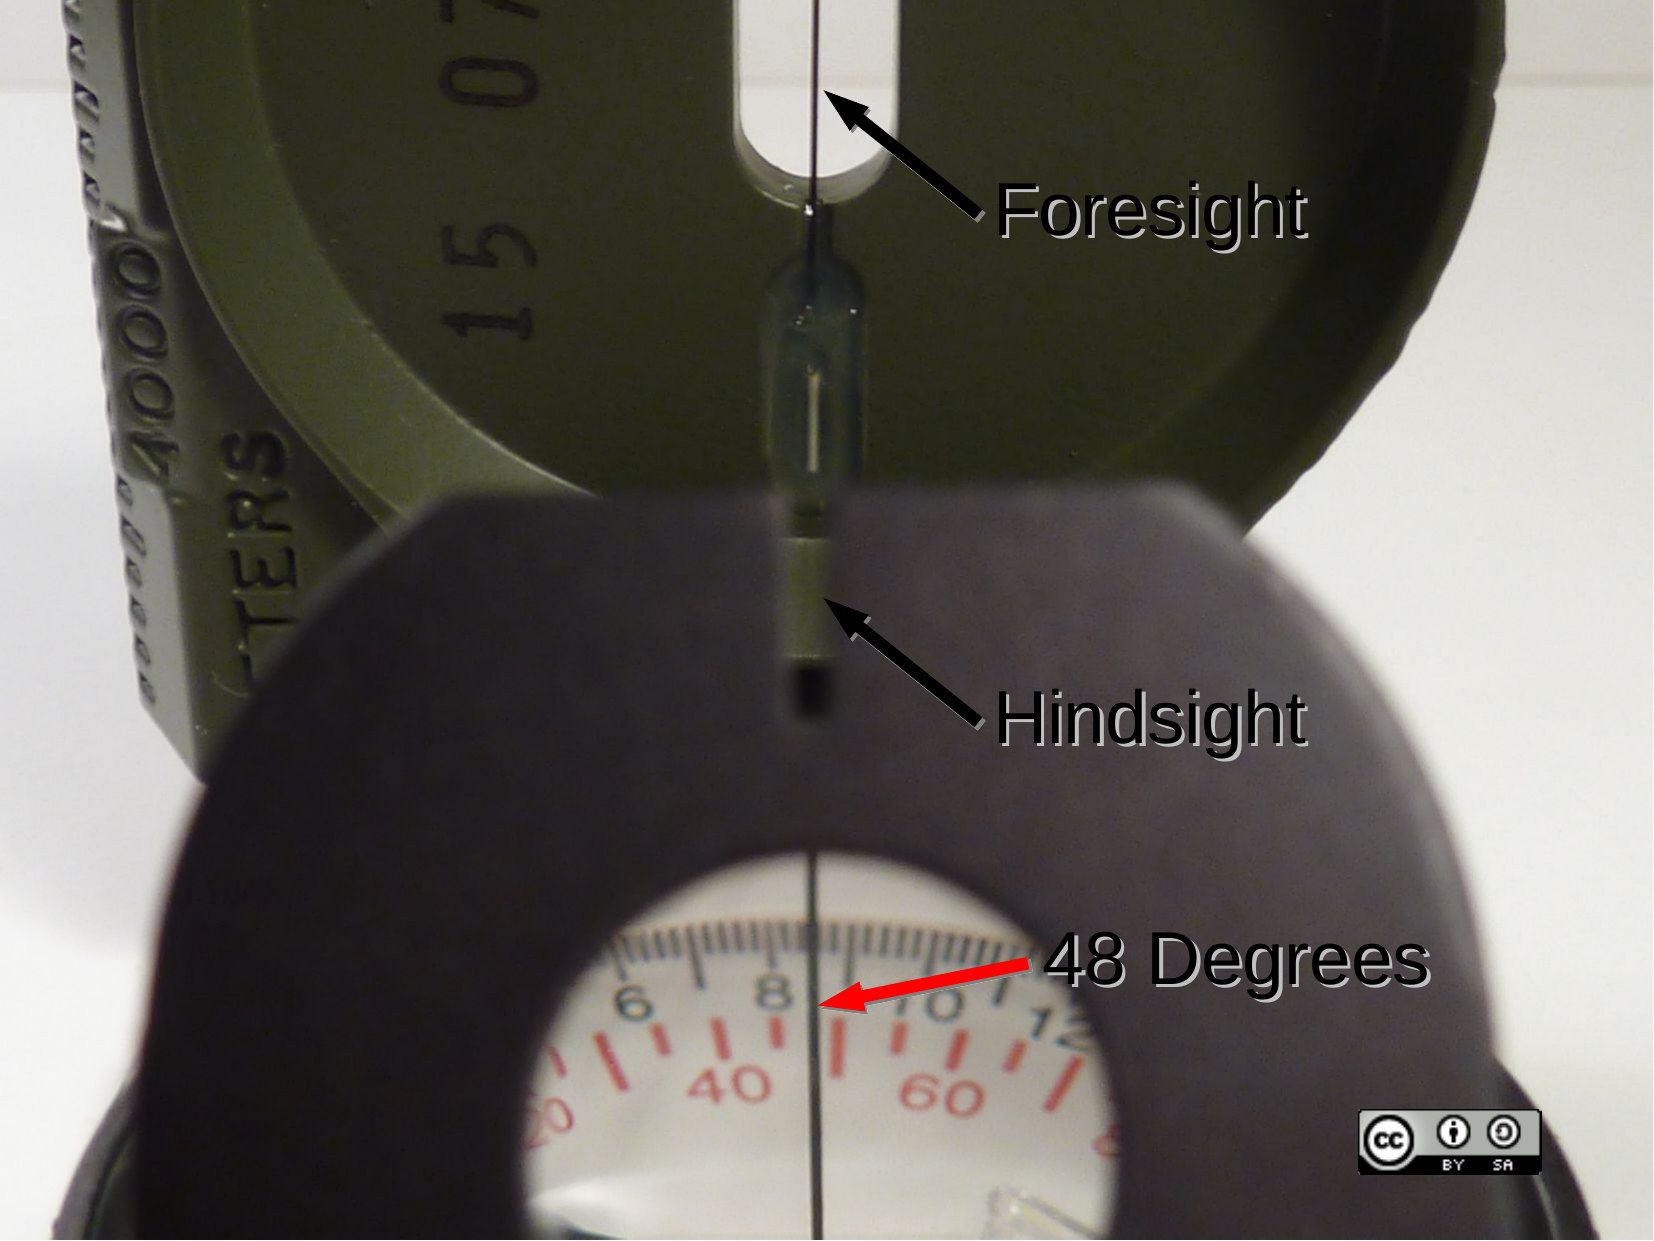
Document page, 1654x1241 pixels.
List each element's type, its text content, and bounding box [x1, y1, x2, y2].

text_box Foresight [978, 159, 1426, 259]
picture [0, 0, 1654, 1241]
text_box Hindsight [978, 667, 1426, 767]
text_box 48 Degrees [1028, 909, 1446, 1009]
